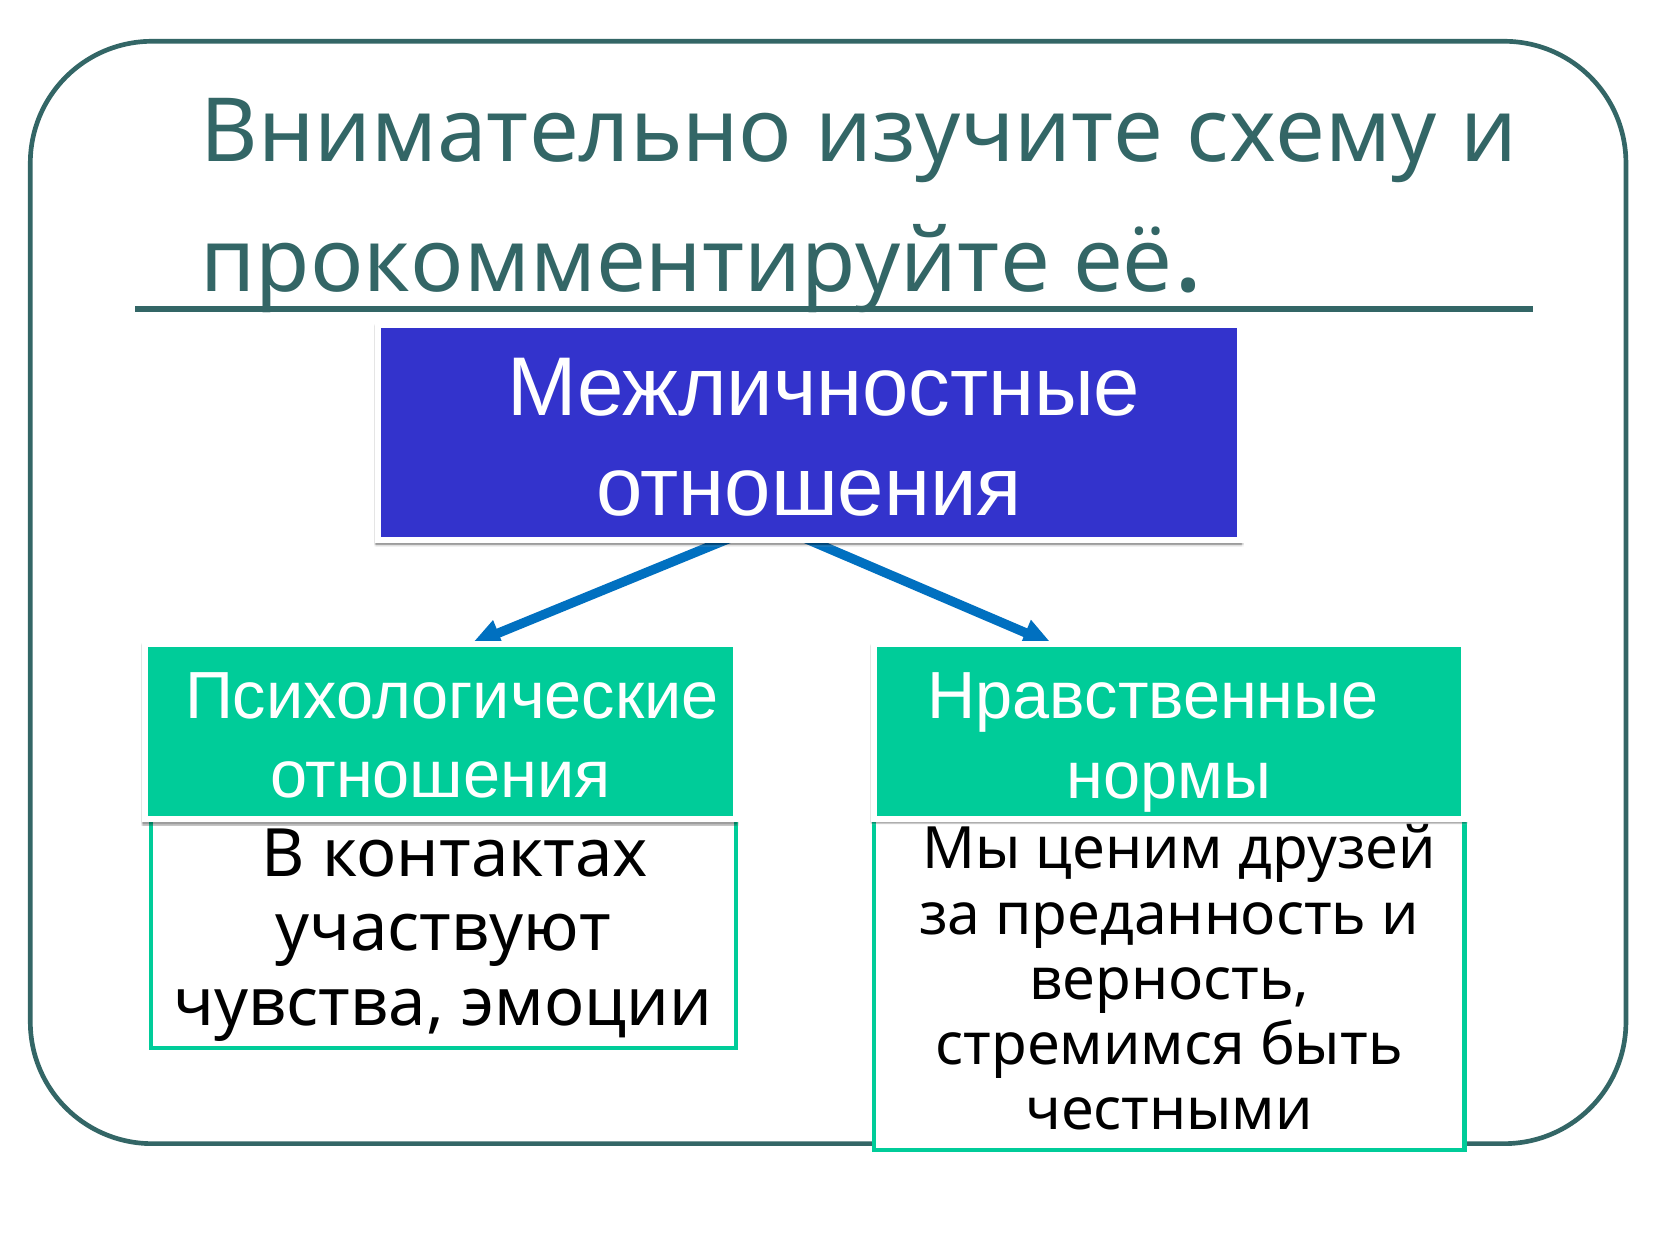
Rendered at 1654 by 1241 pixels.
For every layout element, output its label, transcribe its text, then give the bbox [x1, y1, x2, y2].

title Внимательно изучите схему и прокомментируйте её. [200, 64, 1595, 323]
text_box Нравственные нормы [873, 643, 1465, 820]
text_box Межличностные отношения [377, 324, 1241, 541]
text_box Мы ценим друзей за преданность и верность, стремимся быть честными [873, 820, 1465, 1151]
text_box Психологические отношения [144, 643, 736, 820]
text_box В контактах участвуют чувства, эмоции [151, 820, 736, 1048]
